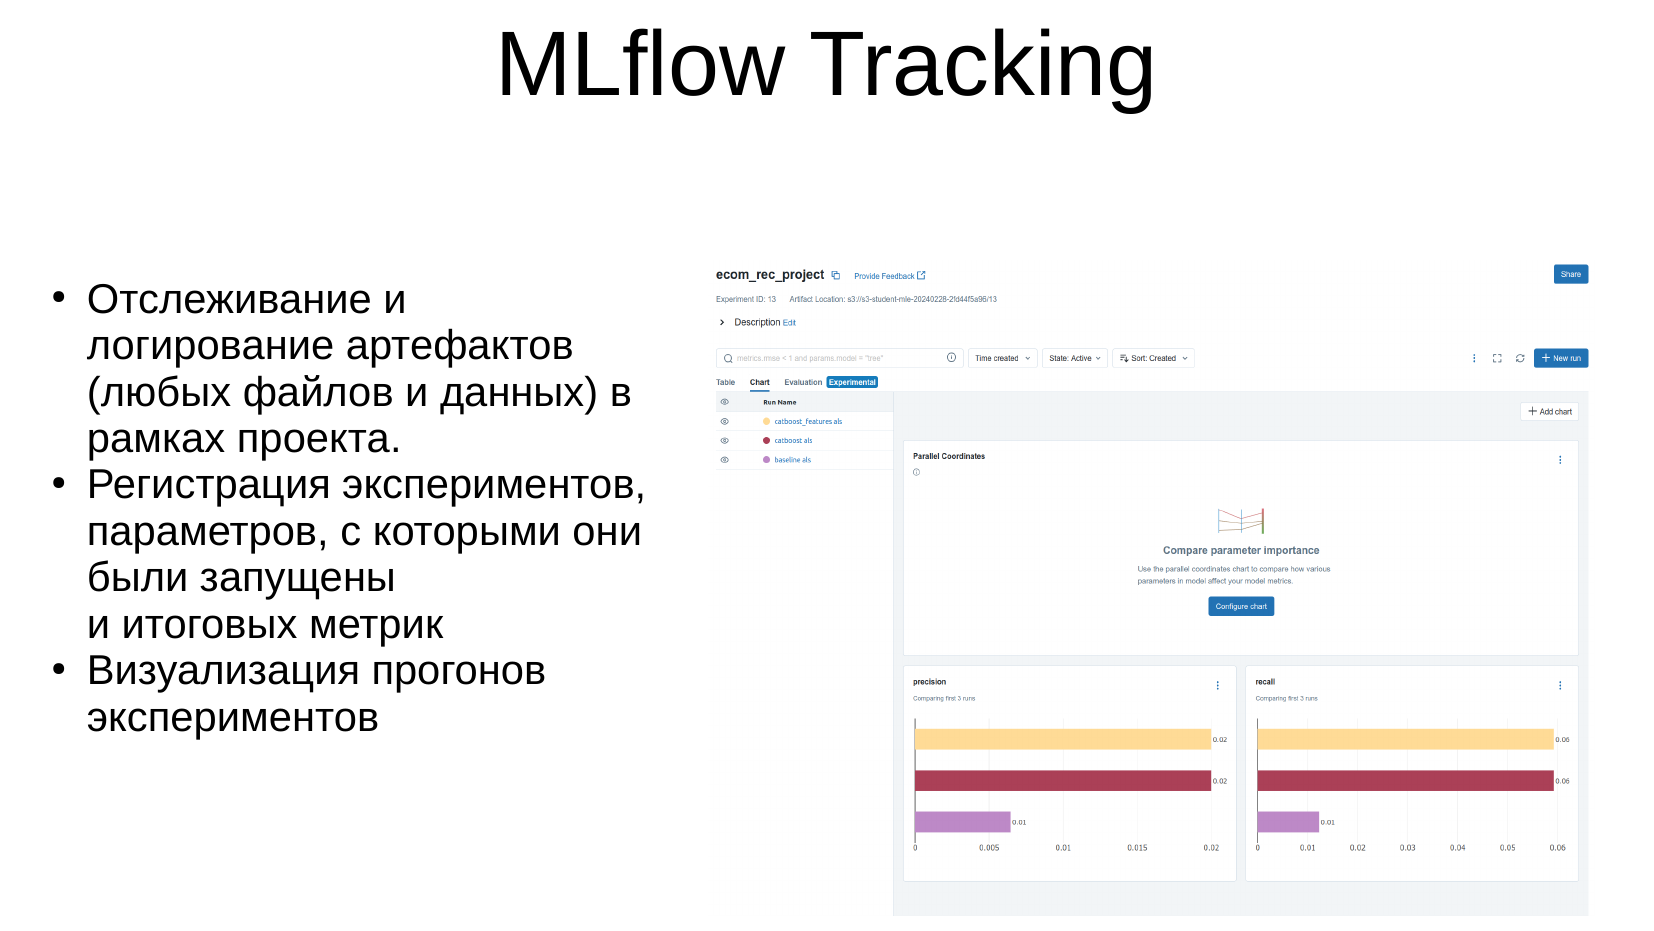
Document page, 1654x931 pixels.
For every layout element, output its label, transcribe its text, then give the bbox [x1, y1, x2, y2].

picture [708, 260, 1595, 916]
text_box Отслеживание и логирование артефактов (любых файлов и данных) в рамках проекта. Регистрация экспериментов, параметров, с которыми они были запущены и итоговых метрик Визуализация прогонов экспериментов [36, 267, 680, 886]
title MLflow Tracking [82, 12, 1571, 218]
